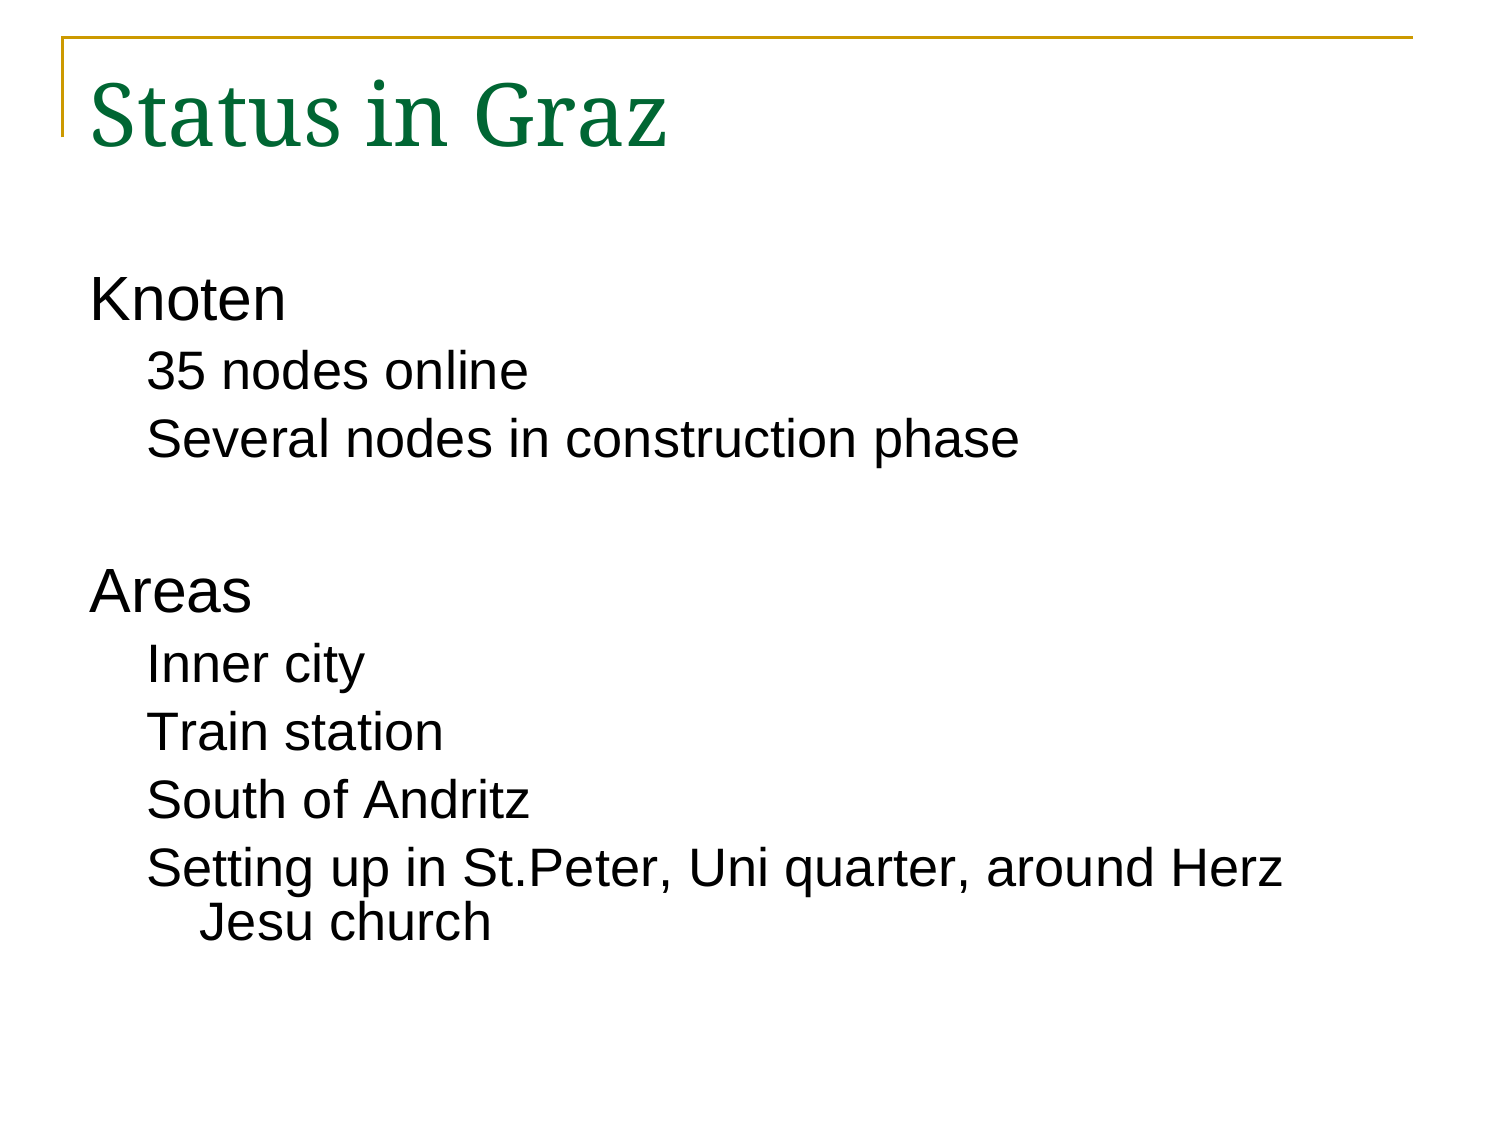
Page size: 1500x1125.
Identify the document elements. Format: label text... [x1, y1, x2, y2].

list Knoten 35 nodes online Several nodes in construction phase Areas Inner city Train station South of Andritz Setting up in St.Peter, Uni quarter, around Herz Jesu church [75, 262, 1426, 1006]
title Status in Graz [75, 45, 1426, 233]
